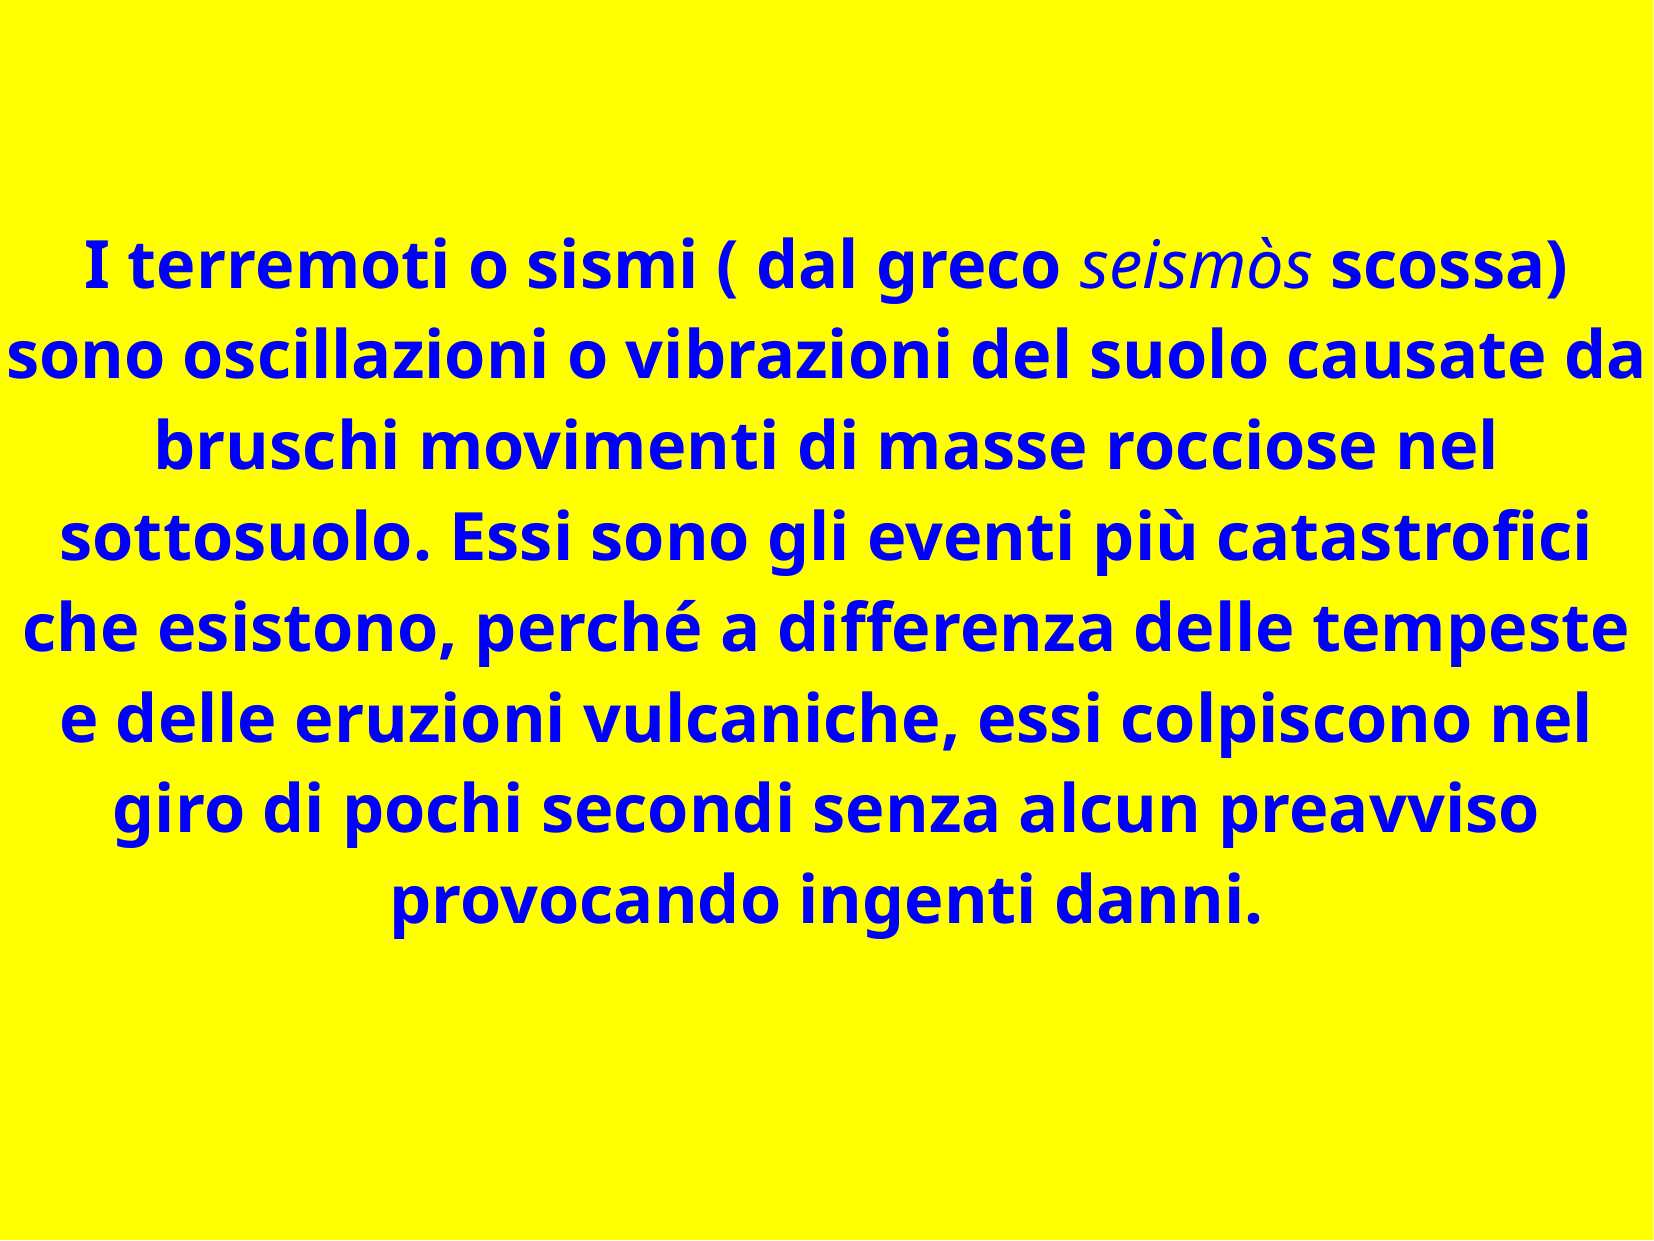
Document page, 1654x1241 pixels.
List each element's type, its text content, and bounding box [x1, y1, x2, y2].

subtitle I terremoti o sismi ( dal greco seismòs scossa) sono oscillazioni o vibrazioni del suolo causate da bruschi movimenti di masse rocciose nel sottosuolo. Essi sono gli eventi più catastrofici che esistono, perché a differenza delle tempeste e delle eruzioni vulcaniche, essi colpiscono nel giro di pochi secondi senza alcun preavviso provocando ingenti danni. [0, 206, 1654, 1044]
